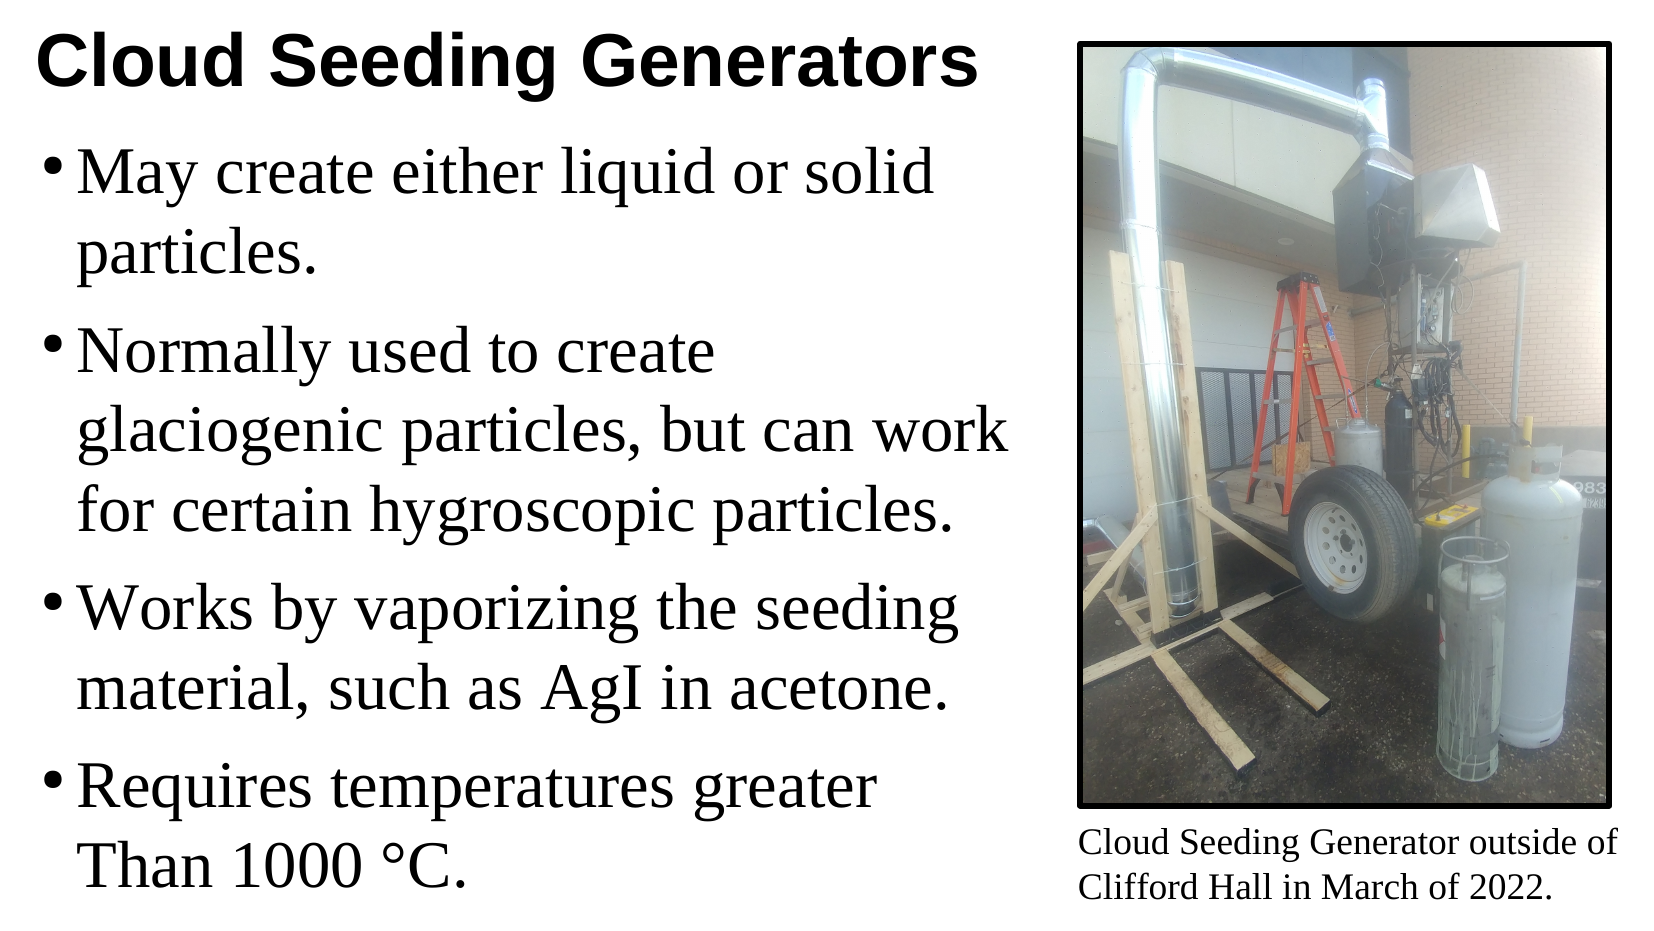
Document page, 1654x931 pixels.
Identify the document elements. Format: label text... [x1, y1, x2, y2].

picture [1083, 46, 1607, 803]
text_box Cloud Seeding Generator outside of Clifford Hall in March of 2022. [1028, 815, 1654, 930]
title Cloud Seeding Generators [0, 5, 1021, 107]
text_box May create either liquid or solid particles. Normally used to create glaciogenic particles, but can work for certain hygroscopic particles. Works by vaporizing the seeding material, such as AgI in acetone. Requires temperatures greater Than 1000 °C. [20, 120, 1032, 909]
